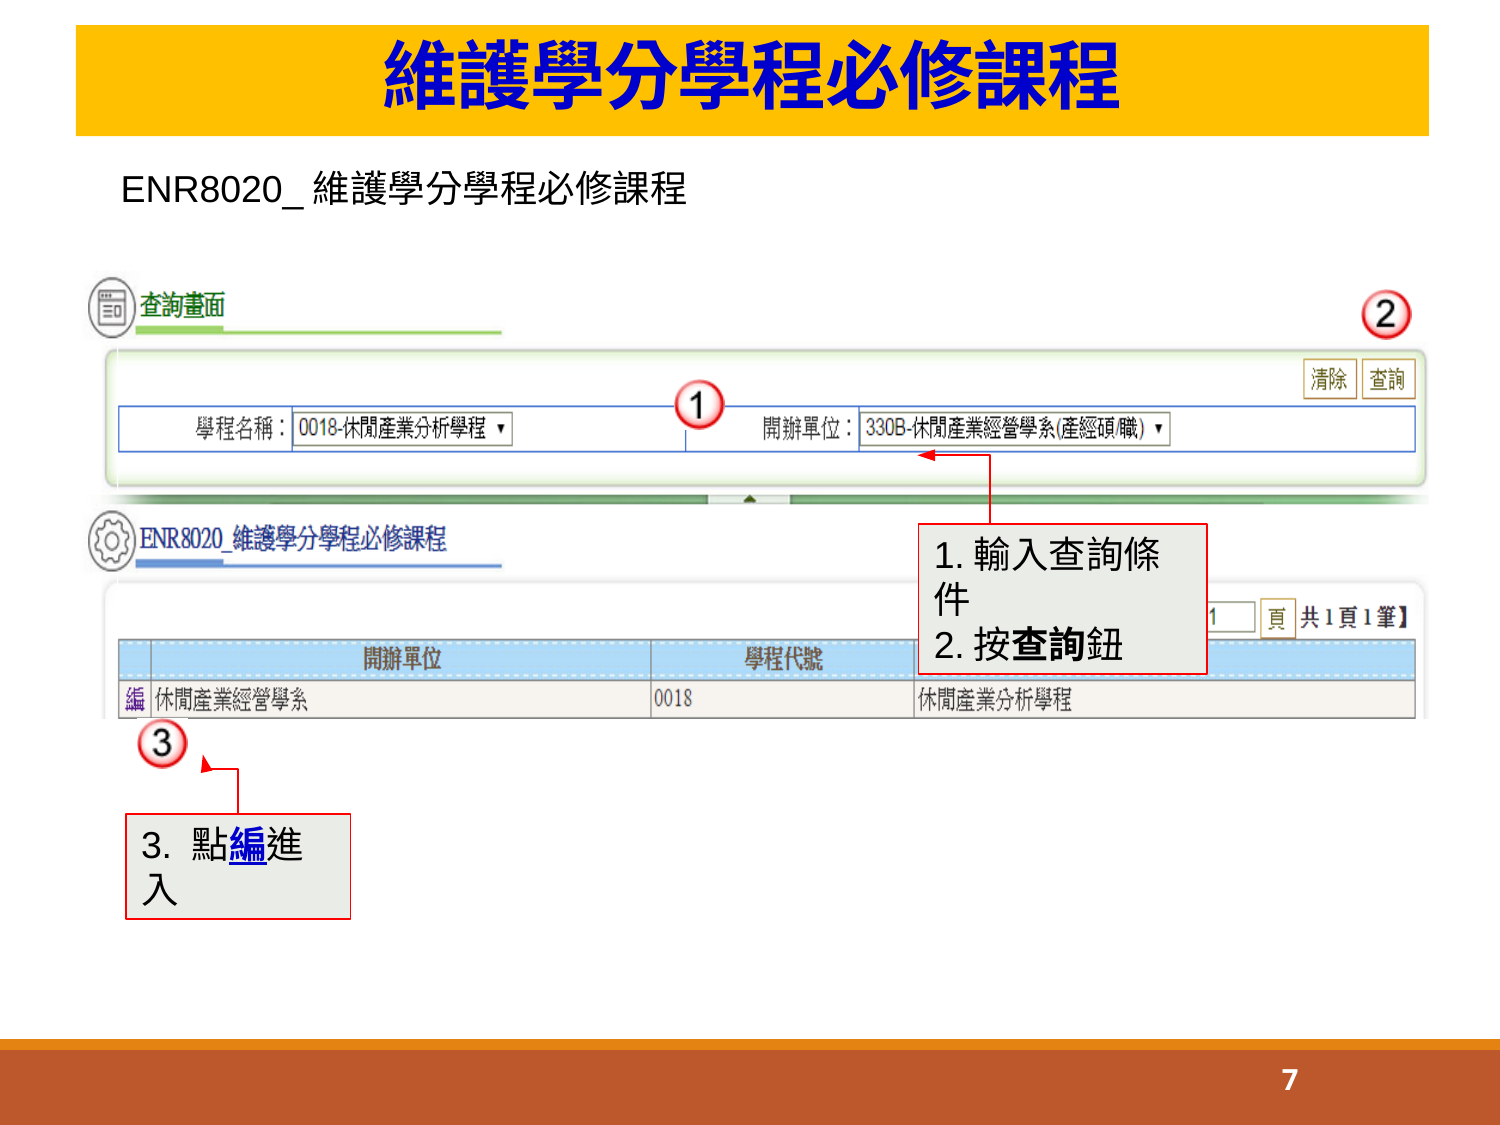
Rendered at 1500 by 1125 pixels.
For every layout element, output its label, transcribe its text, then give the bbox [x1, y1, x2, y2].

text_box ENR8020_維護學分學程必修課程 [105, 157, 700, 218]
text_box 6 [1266, 1051, 1429, 1112]
text_box 維護學分學程必修課程 [75, 25, 1429, 137]
text_box 1.輸入查詢條件 2.按查詢鈕 [918, 523, 1207, 630]
text_box 3. 點編進入 [126, 813, 351, 875]
picture [80, 268, 1429, 769]
